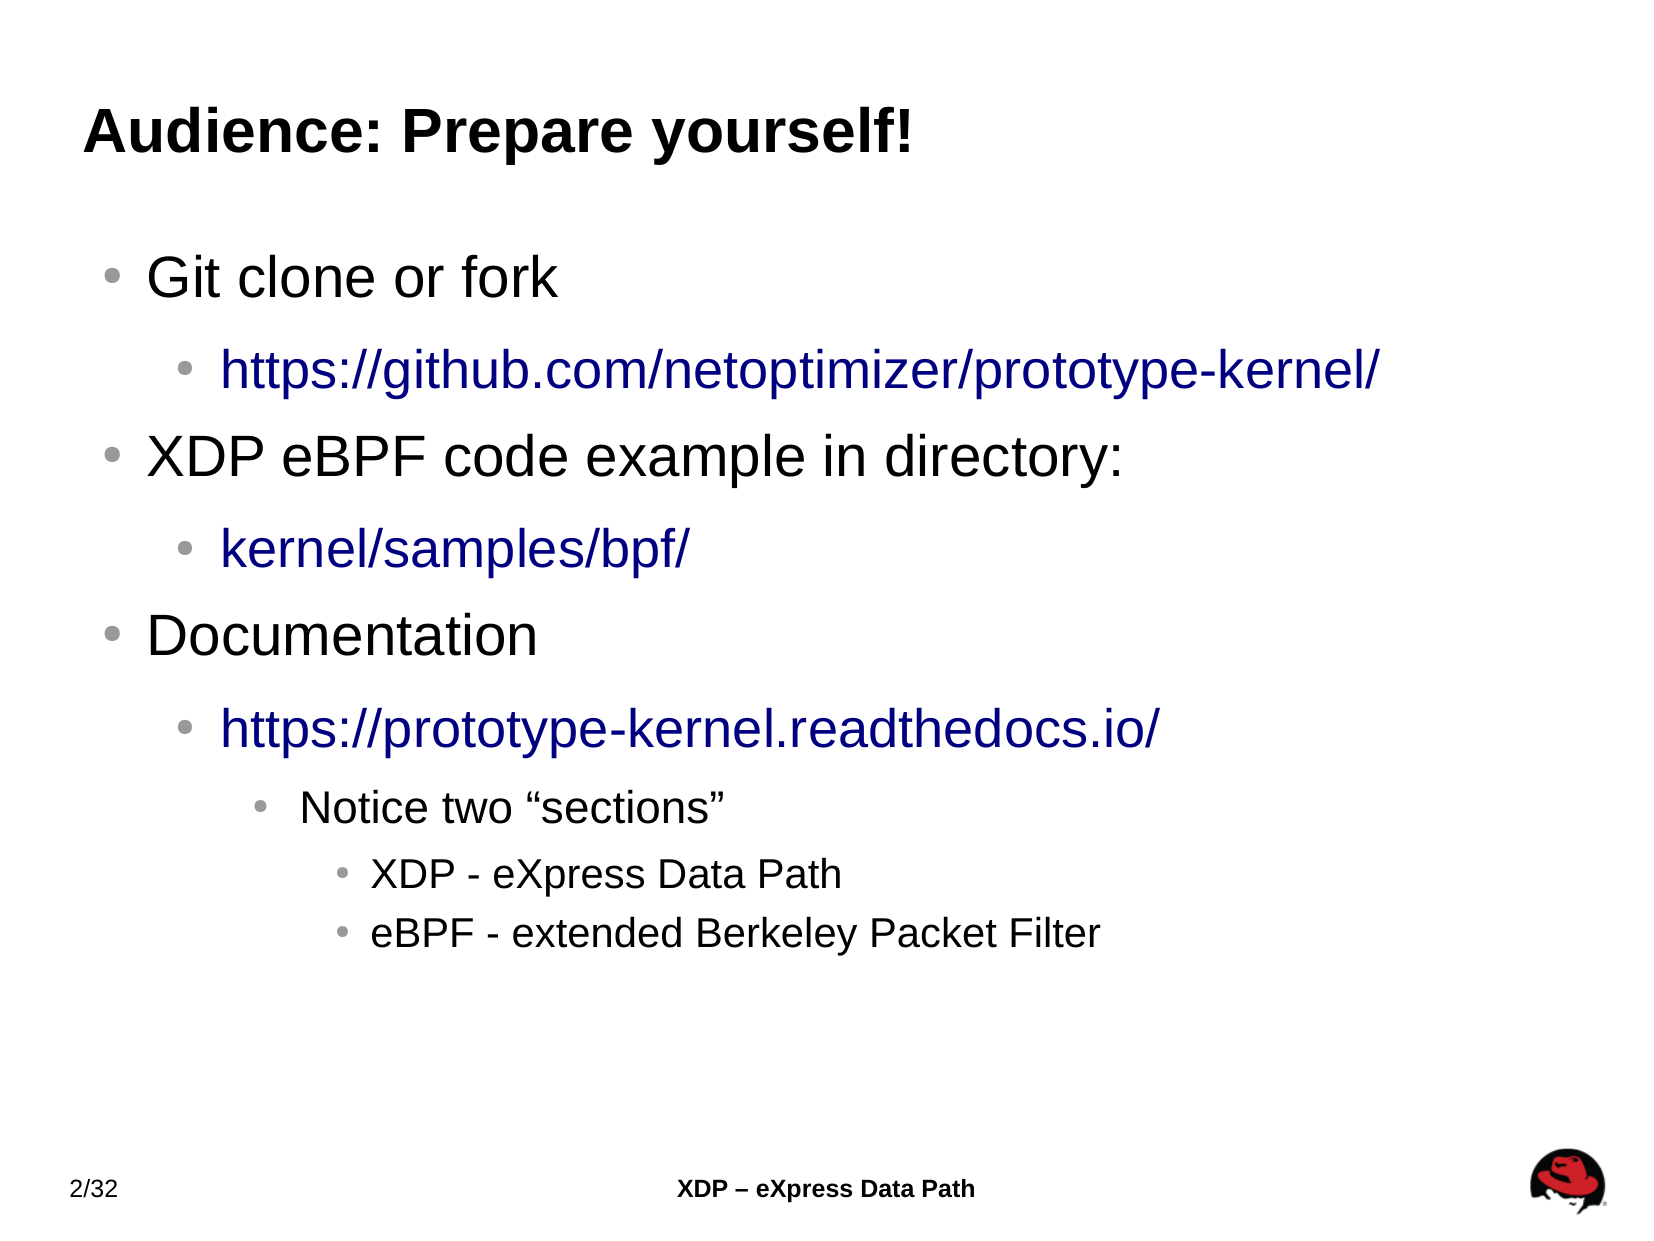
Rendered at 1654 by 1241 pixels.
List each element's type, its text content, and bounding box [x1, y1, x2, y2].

picture [1529, 1146, 1613, 1224]
title Audience: Prepare yourself! [82, 37, 1571, 226]
list Git clone or fork https://github.com/netoptimizer/prototype-kernel/ XDP eBPF code example in directory: kernel/samples/bpf/ Documentation https://prototype-kernel.readthedocs.io/ Notice two “sections” XDP - eXpress Data Path eBPF - extended Berkeley Packet Filter [86, 244, 1576, 1113]
